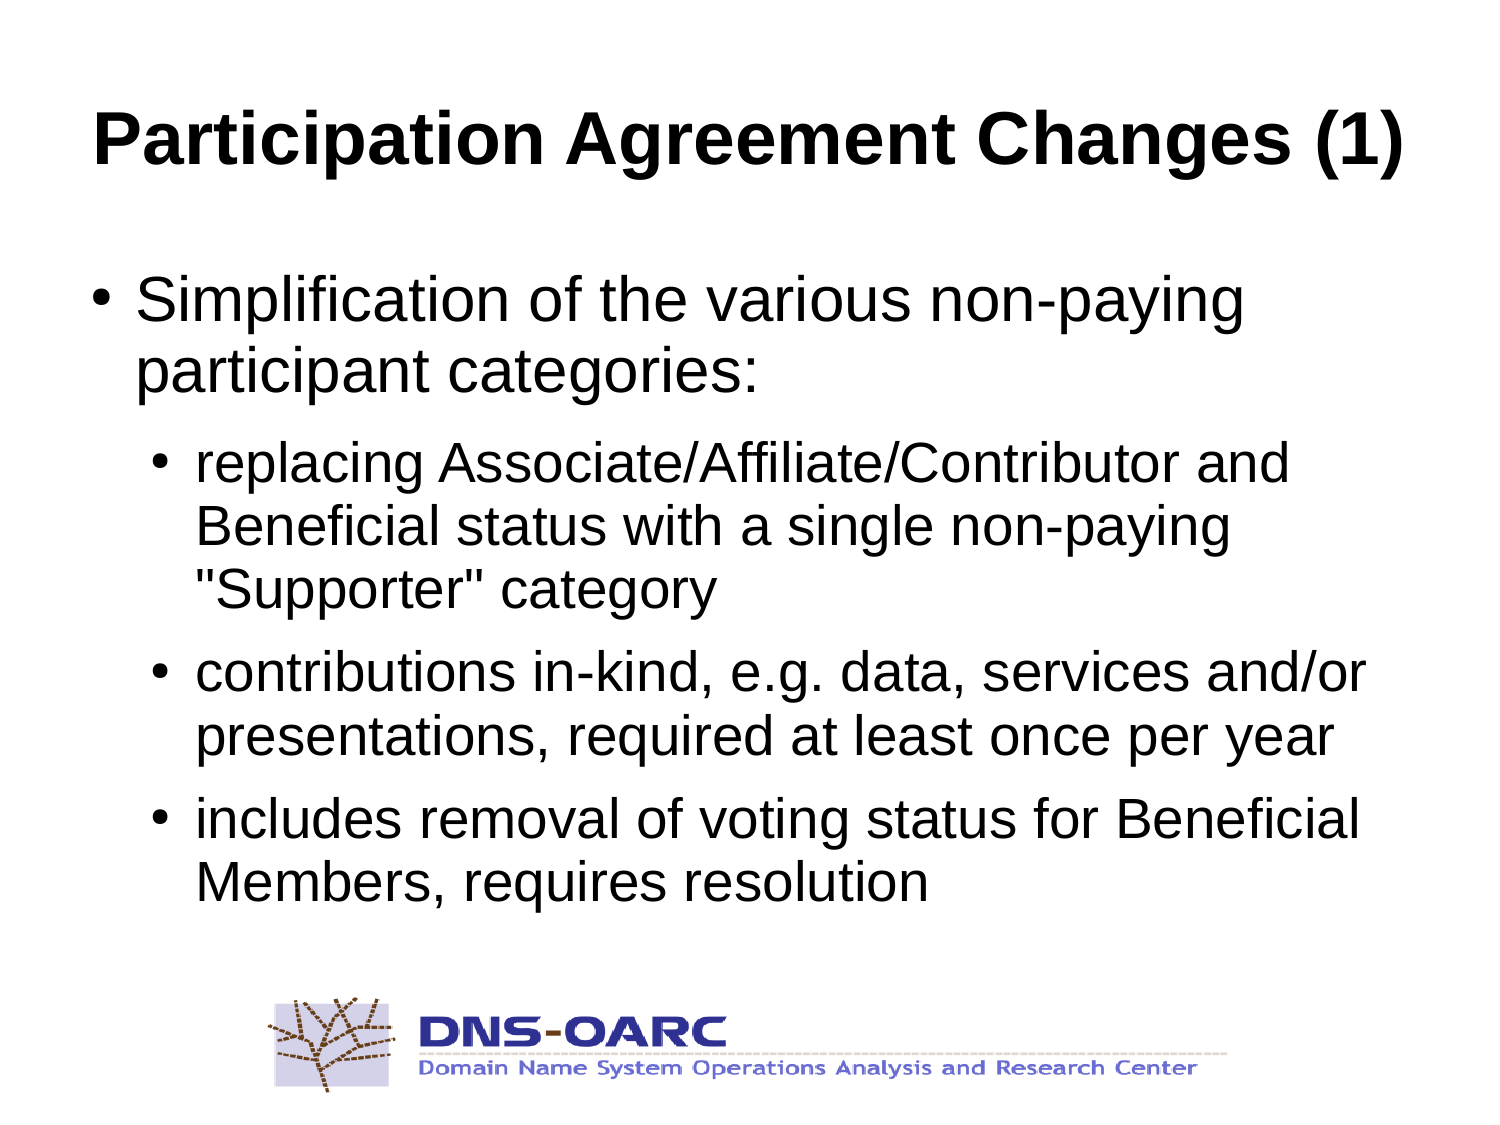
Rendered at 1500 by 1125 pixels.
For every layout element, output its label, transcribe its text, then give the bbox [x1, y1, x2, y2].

picture [214, 991, 1259, 1099]
list Simplification of the various non-paying participant categories: replacing Associate/Affiliate/Contributor and Beneficial status with a single non-paying "Supporter" category contributions in-kind, e.g. data, services and/or presentations, required at least once per year includes removal of voting status for Beneficial Members, requires resolution [75, 263, 1425, 916]
title Participation Agreement Changes (1) [75, 44, 1425, 233]
